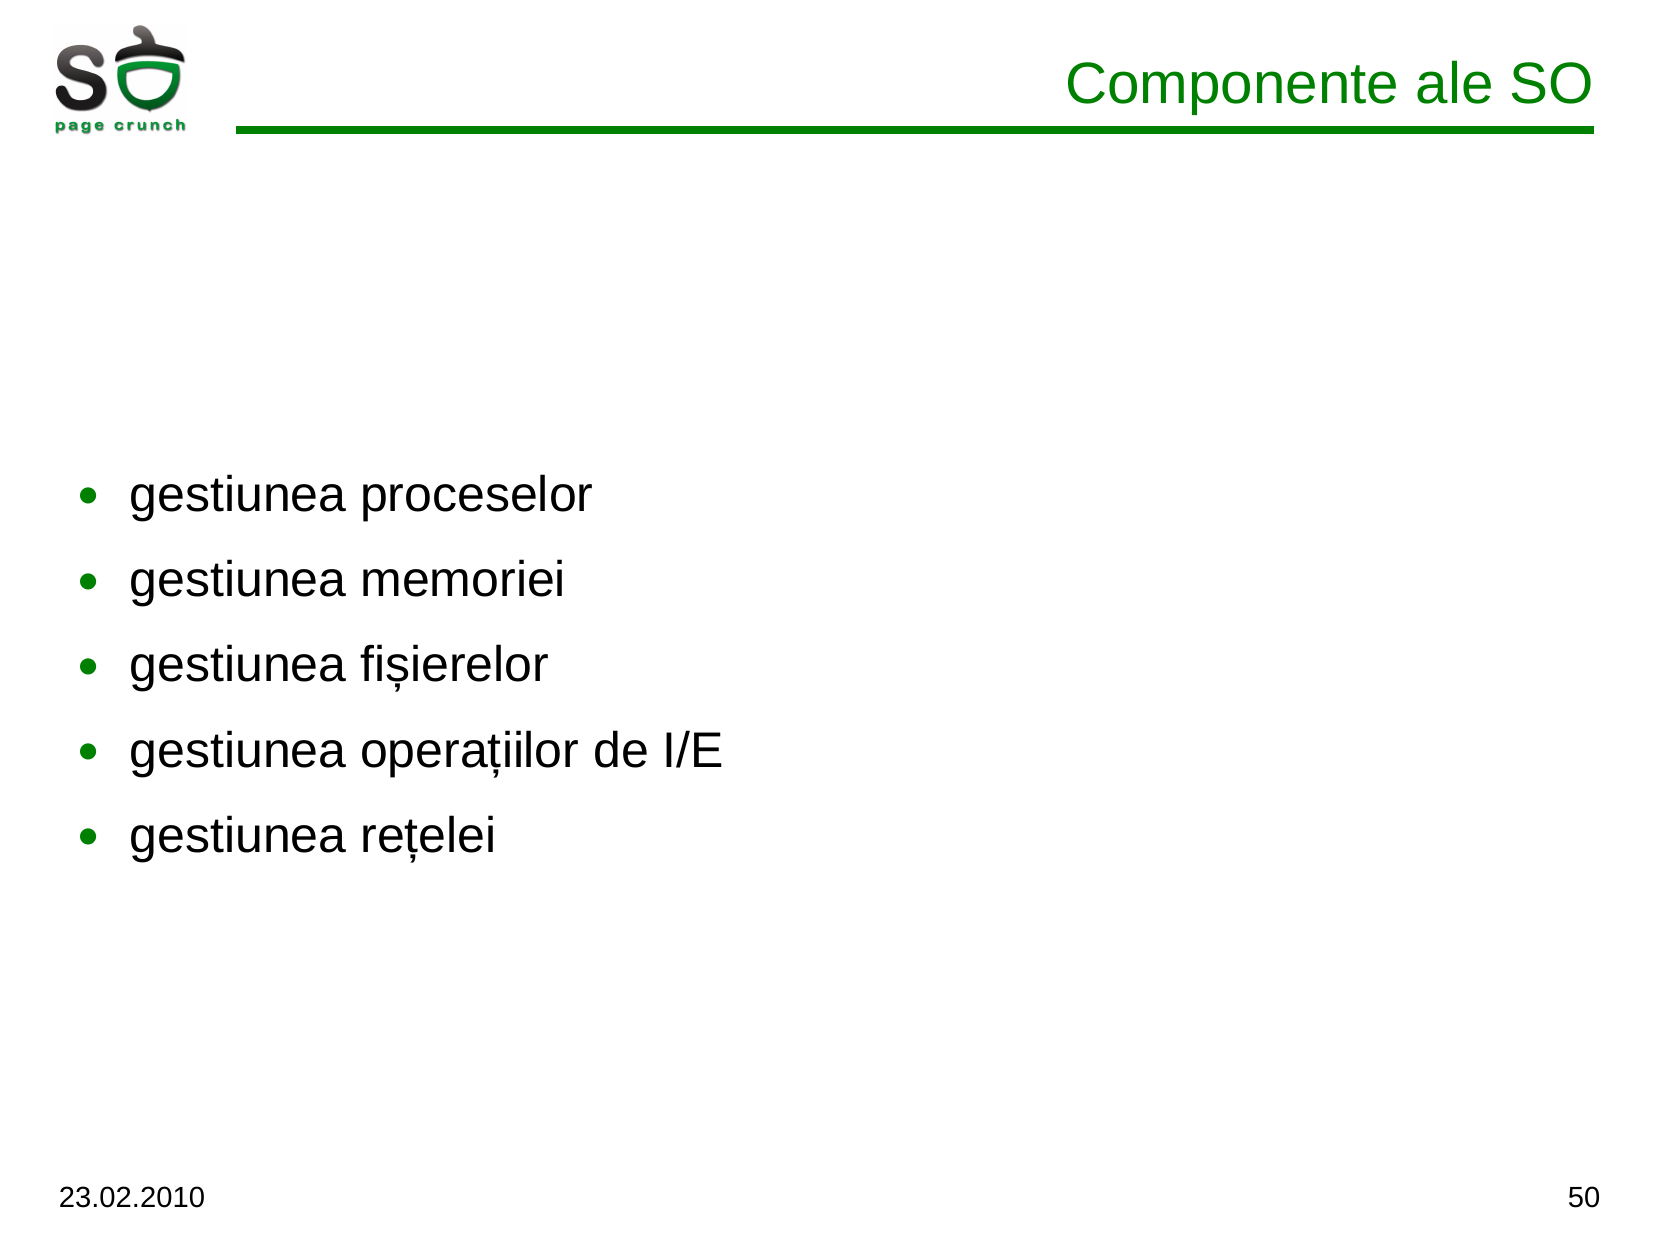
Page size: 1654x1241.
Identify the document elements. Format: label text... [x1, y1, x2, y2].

picture [53, 23, 188, 136]
title Componente ale SO [236, 49, 1595, 119]
list gestiunea proceselor gestiunea memoriei gestiunea fișierelor gestiunea operațiilor de I/E gestiunea rețelei [59, 177, 1595, 1152]
